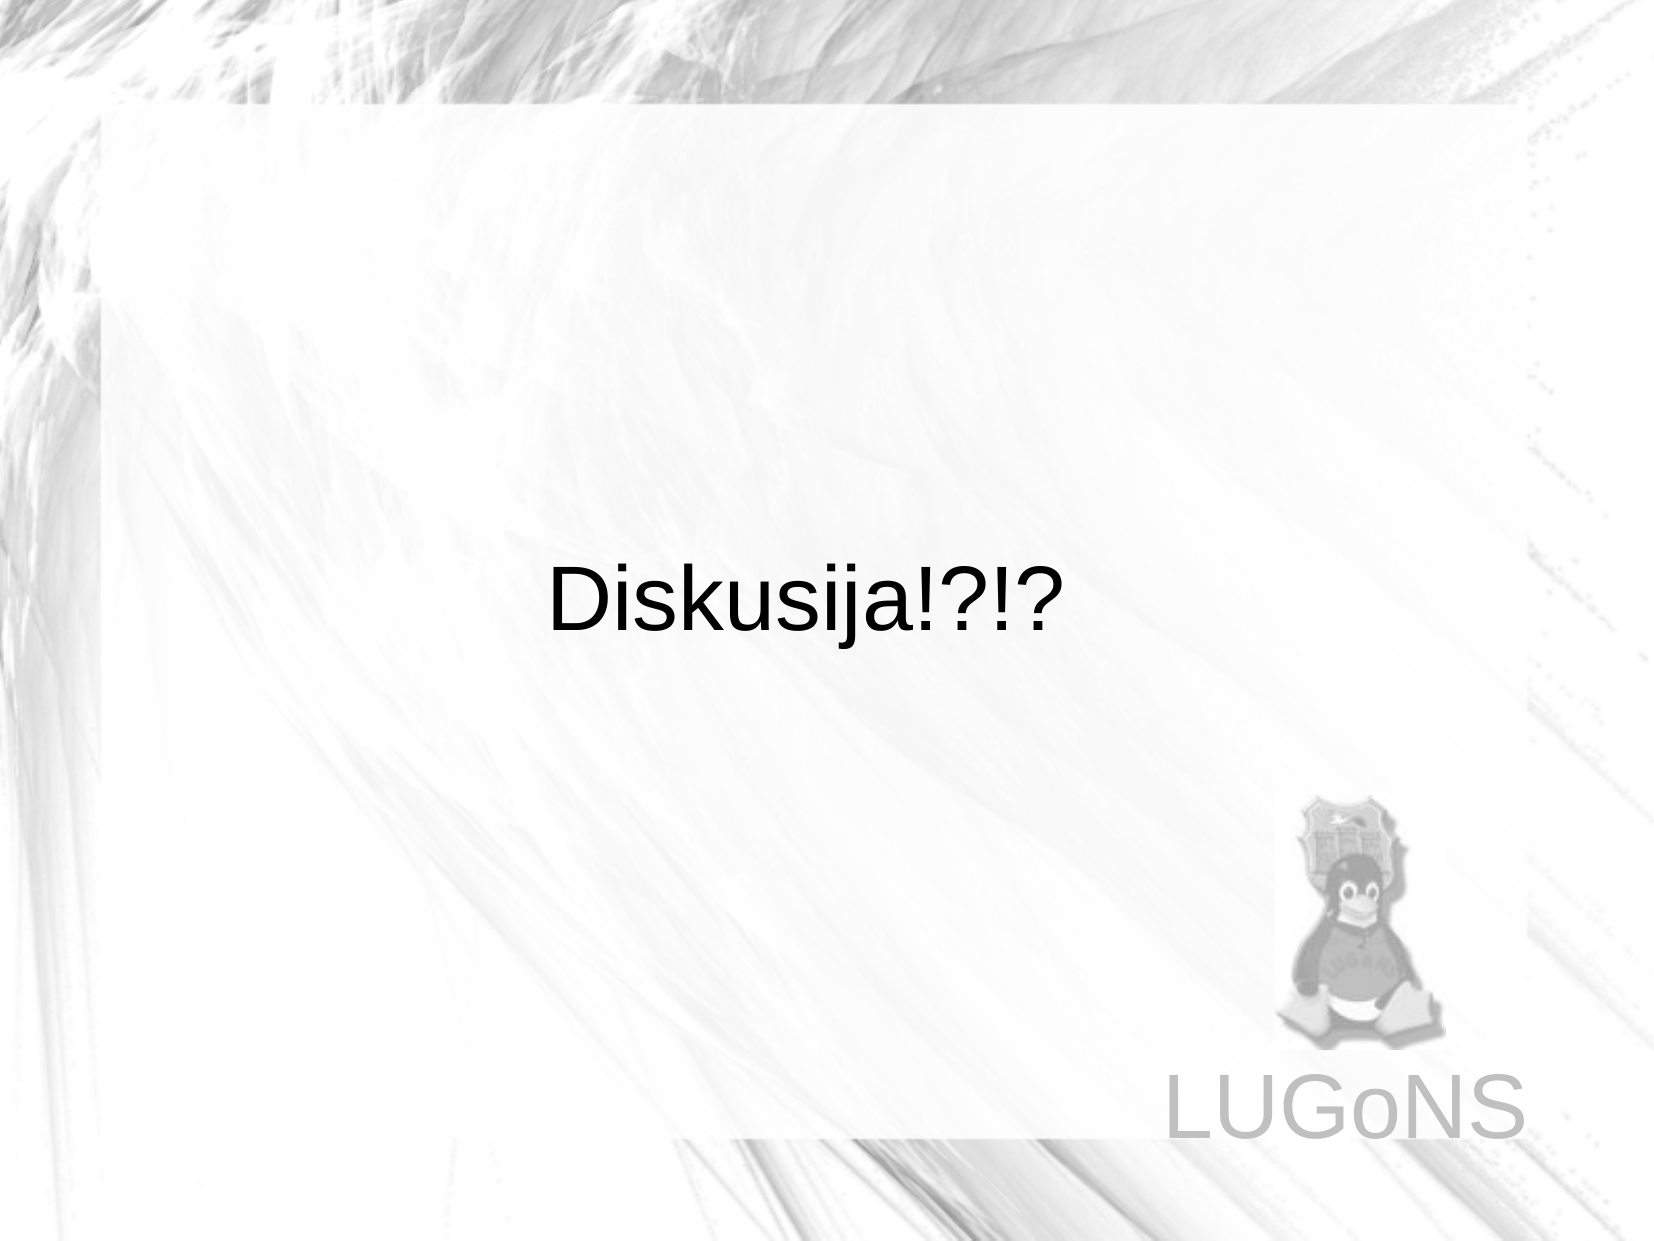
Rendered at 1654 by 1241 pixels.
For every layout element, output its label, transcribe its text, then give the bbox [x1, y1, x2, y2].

title Diskusija!?!? [112, 521, 1501, 676]
title LUGoNS [1162, 1050, 1538, 1163]
picture [0, 0, 1654, 1241]
